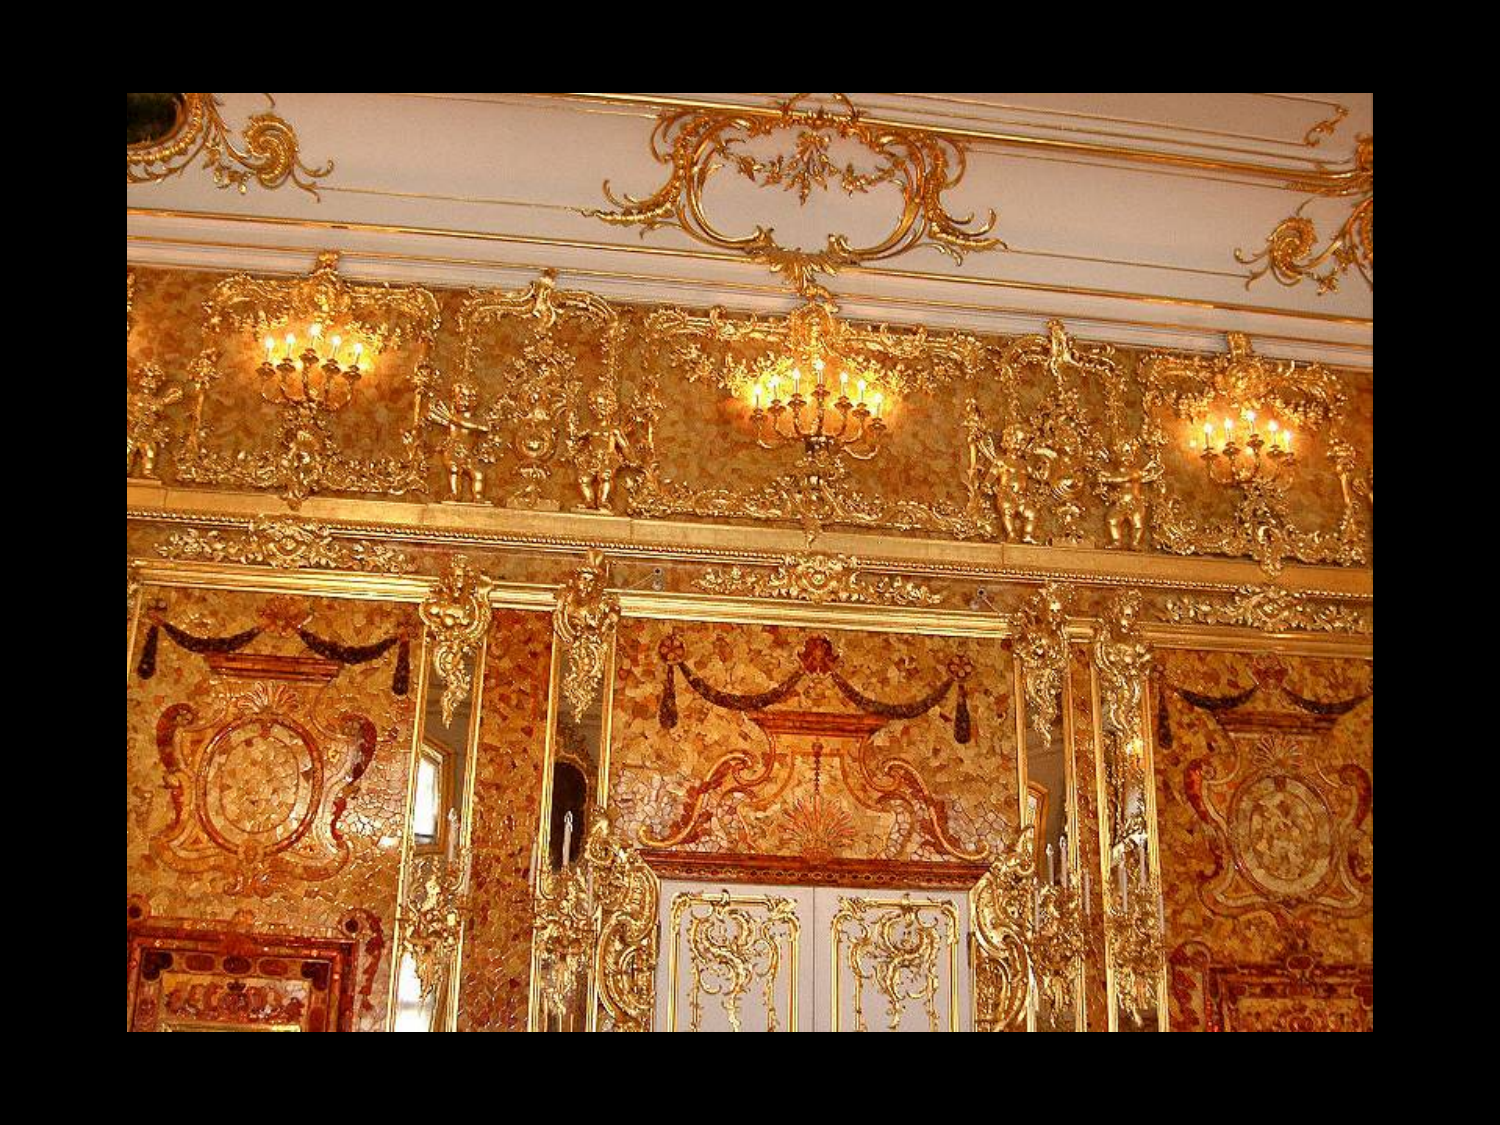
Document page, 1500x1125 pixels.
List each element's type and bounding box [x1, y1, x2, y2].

picture [127, 93, 1373, 1032]
